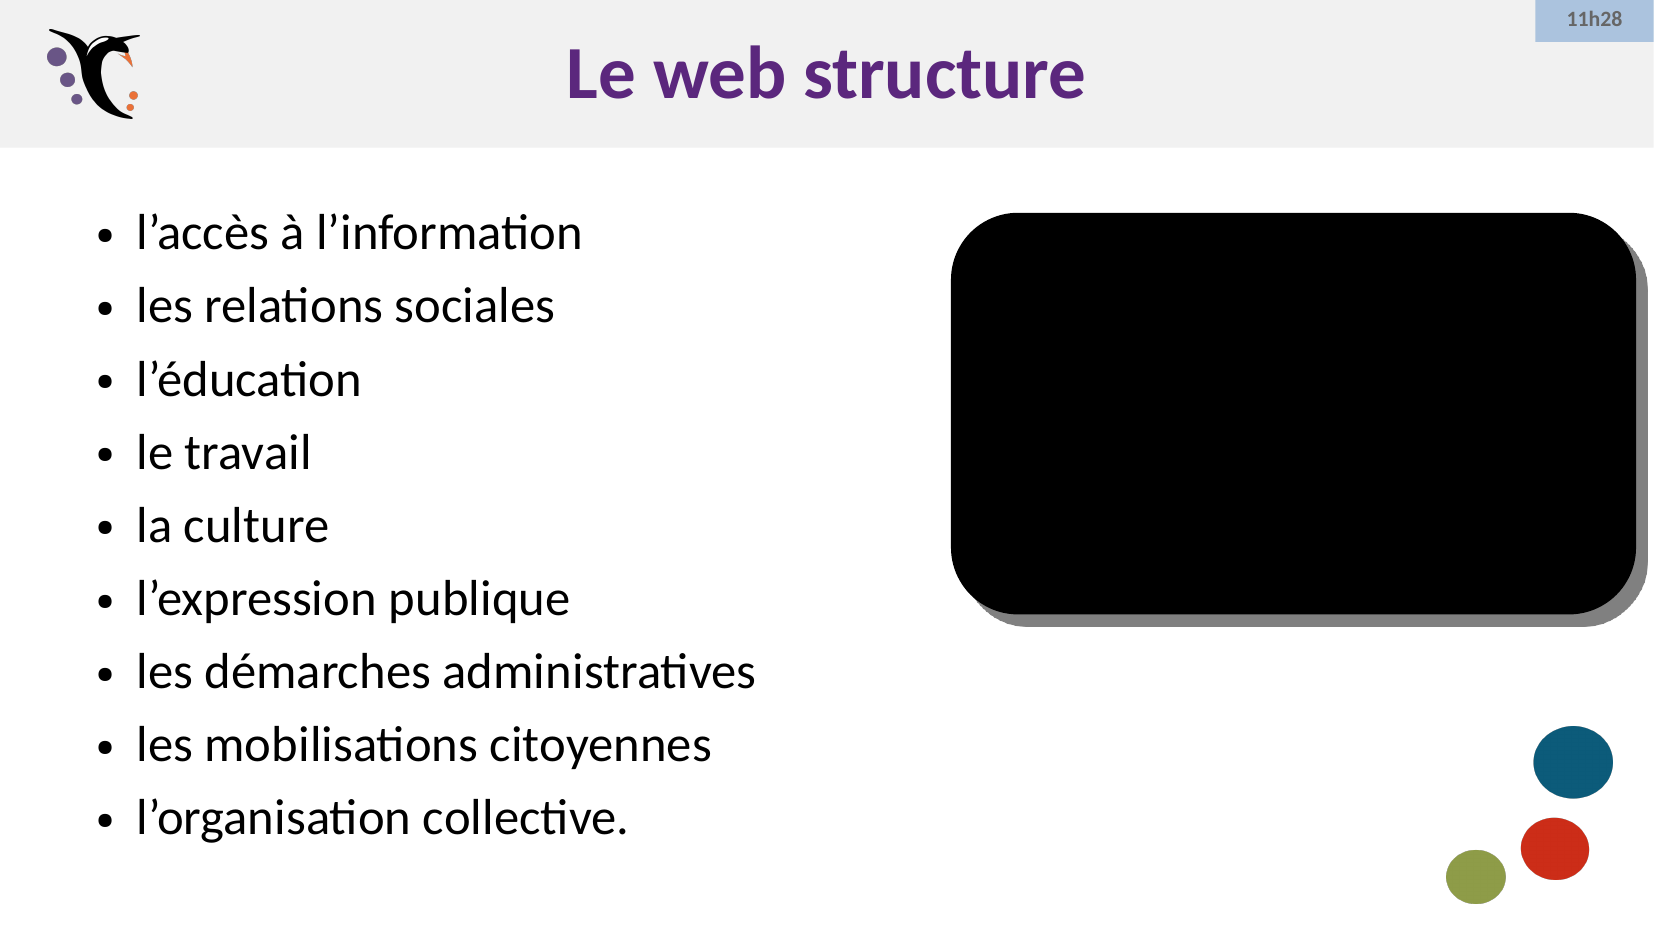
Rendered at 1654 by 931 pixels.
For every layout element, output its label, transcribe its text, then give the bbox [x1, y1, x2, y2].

list l’accès à l’information les relations sociales l’éducation le travail la culture l’expression publique les démarches administratives les mobilisations citoyennes l’organisation collective. [82, 211, 1571, 857]
text_box 11h28 [1535, 0, 1654, 42]
picture [47, 29, 82, 119]
text_box [950, 212, 1637, 615]
picture [1446, 726, 1613, 904]
title Le web structure [82, 1, 1571, 157]
